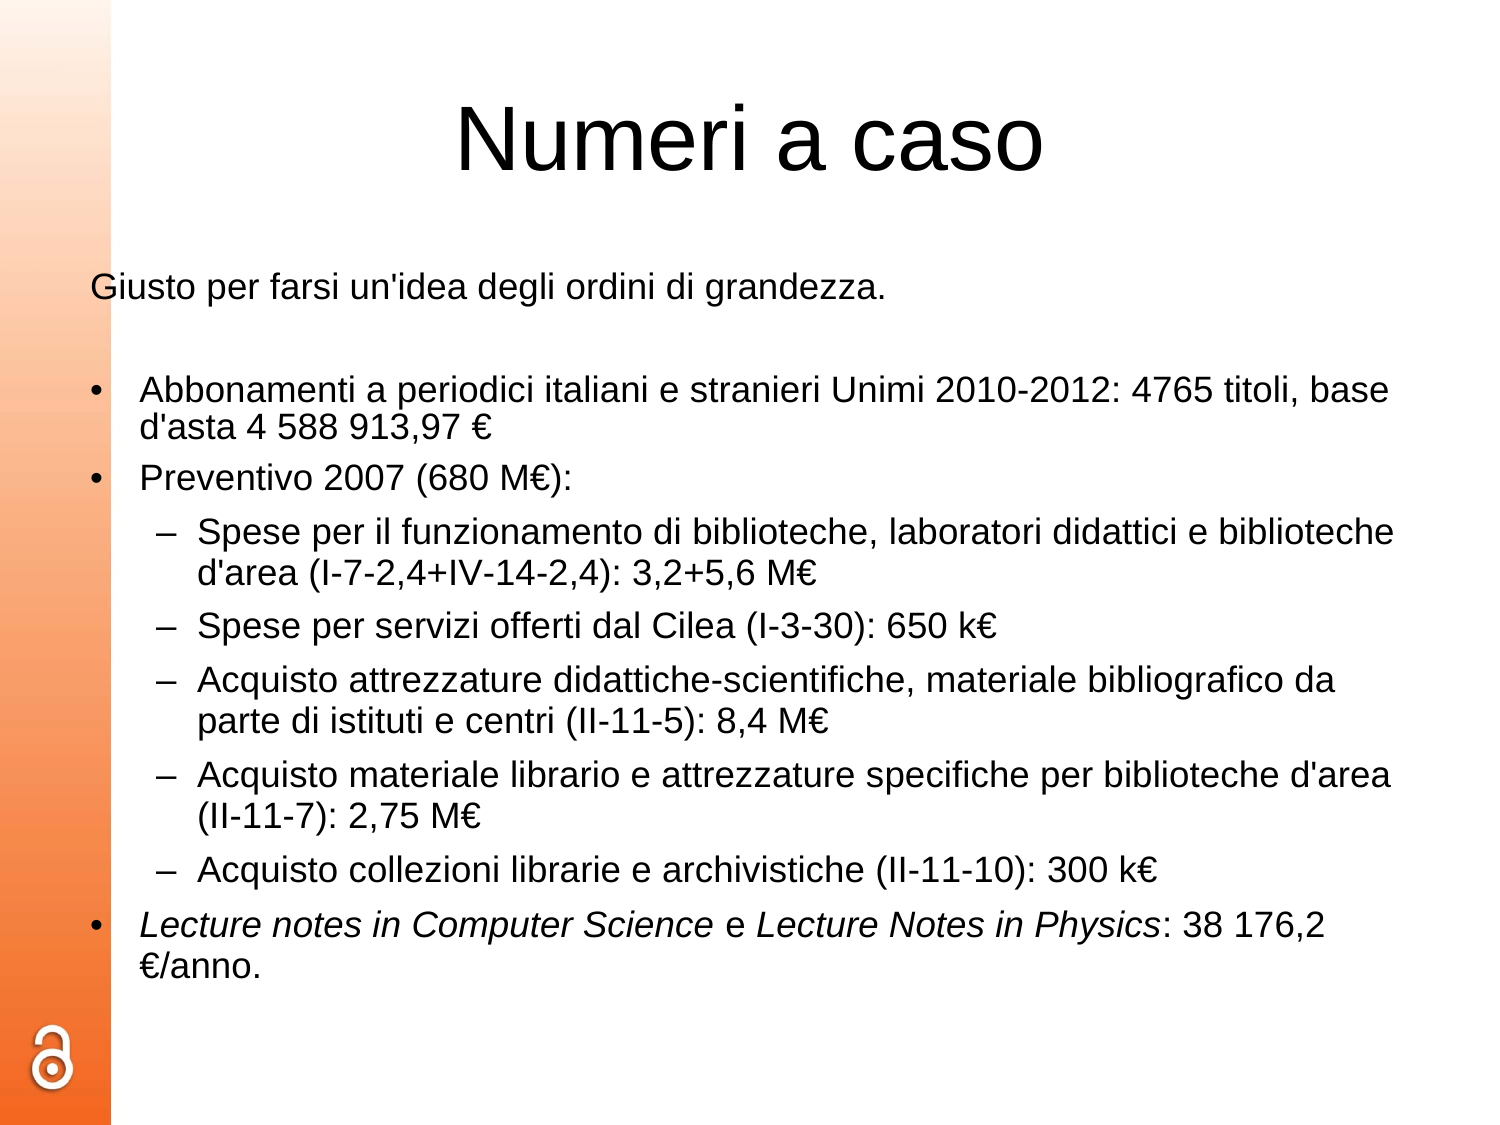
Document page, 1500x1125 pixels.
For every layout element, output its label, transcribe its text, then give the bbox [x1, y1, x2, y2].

title Numeri a caso [75, 45, 1426, 233]
list Giusto per farsi un'idea degli ordini di grandezza. Abbonamenti a periodici italiani e stranieri Unimi 2010-2012: 4765 titoli, base d'asta 4 588 913,97 € Preventivo 2007 (680 M€): Spese per il funzionamento di biblioteche, laboratori didattici e biblioteche d'area (I-7-2,4+IV-14-2,4): 3,2+5,6 M€ Spese per servizi offerti dal Cilea (I-3-30): 650 k€ Acquisto attrezzature didattiche-scientifiche, materiale bibliografico da parte di istituti e centri (II-11-5): 8,4 M€ Acquisto materiale librario e attrezzature specifiche per biblioteche d'area (II-11-7): 2,75 M€ Acquisto collezioni librarie e archivistiche (II-11-10): 300 k€ Lecture notes in Computer Science e Lecture Notes in Physics: 38 176,2 €/anno. [75, 262, 1426, 1005]
picture [0, 0, 1500, 1125]
